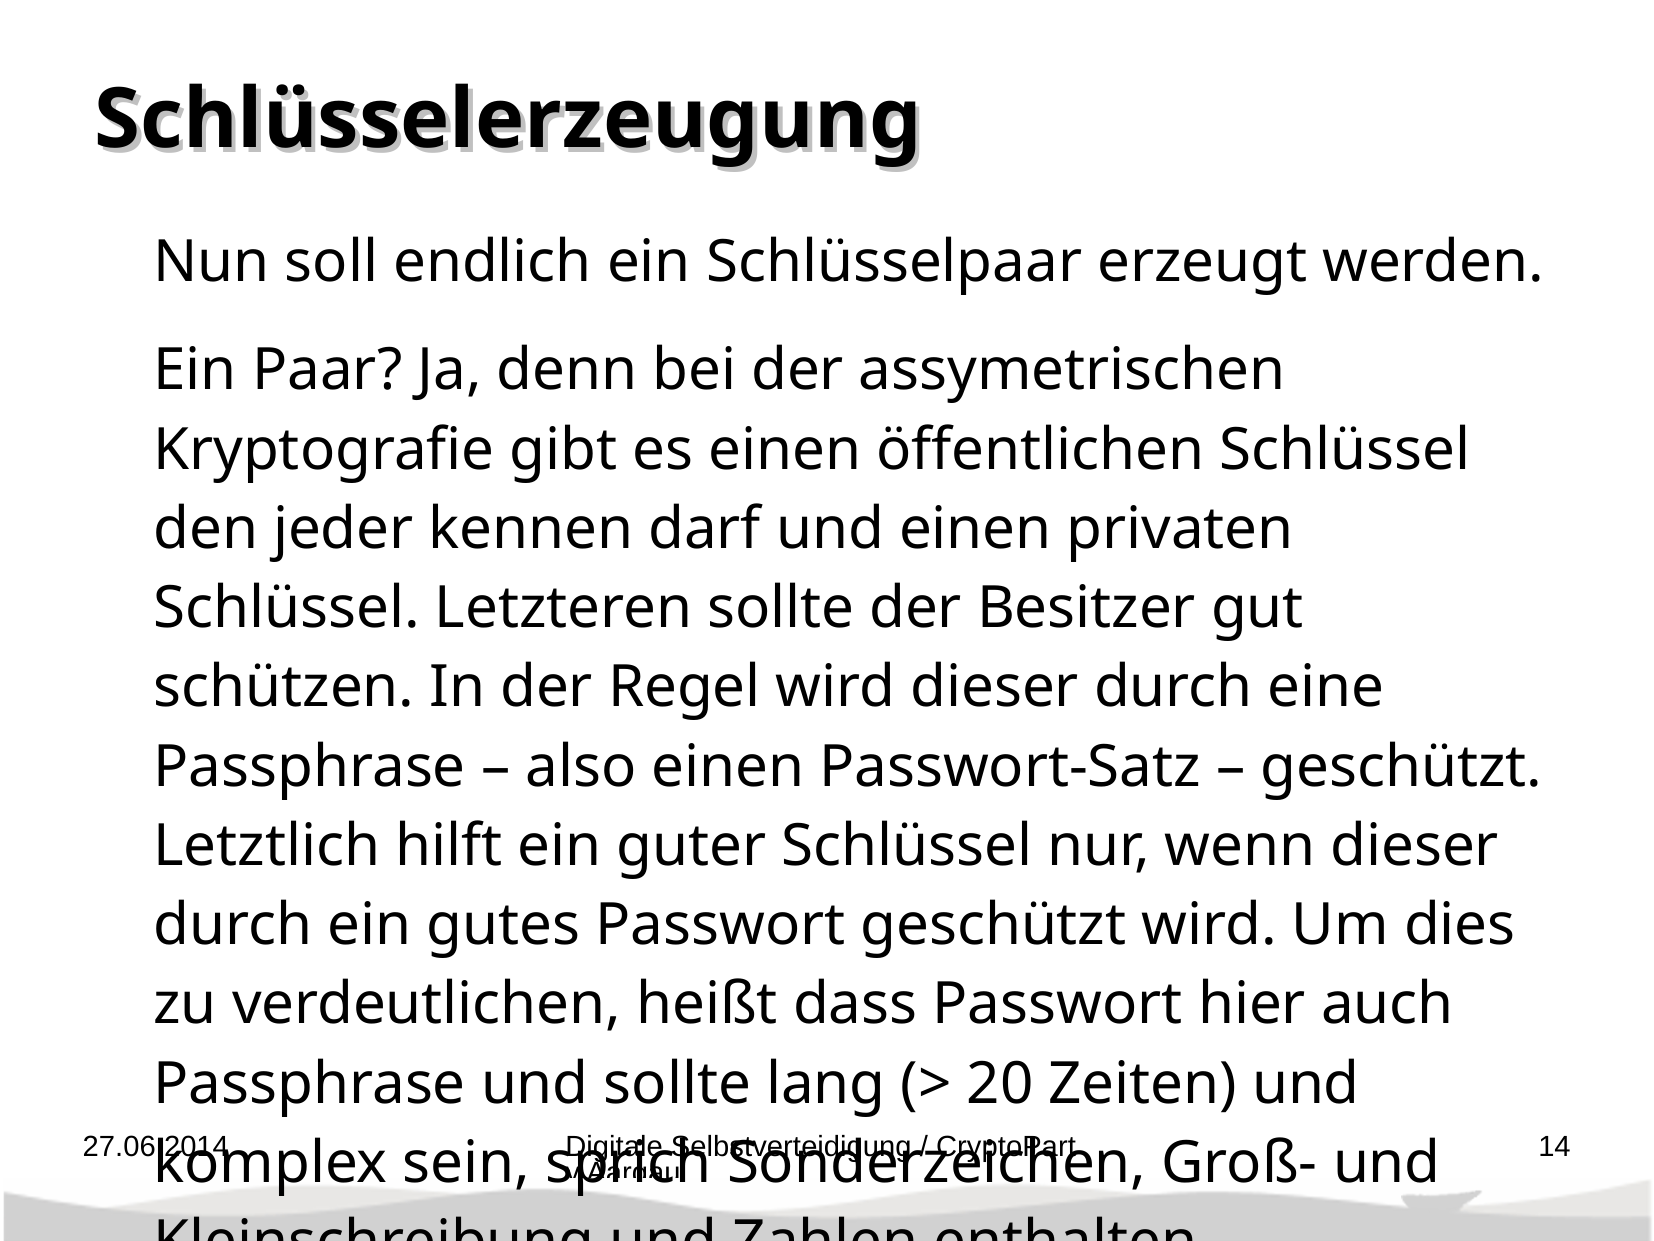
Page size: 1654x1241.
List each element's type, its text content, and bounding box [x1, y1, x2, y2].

picture [354, 1234, 370, 1241]
picture [532, 1234, 548, 1241]
picture [976, 1234, 992, 1241]
list Nun soll endlich ein Schlüsselpaar erzeugt werden. Ein Paar? Ja, denn bei der assymetrischen Kryptografie gibt es einen öffentlichen Schlüssel den jeder kennen darf und einen privaten Schlüssel. Letzteren sollte der Besitzer gut schützen. In der Regel wird dieser durch eine Passphrase – also einen Passwort-Satz – geschützt. Letztlich hilft ein guter Schlüssel nur, wenn dieser durch ein gutes Passwort geschützt wird. Um dies zu verdeutlichen, heißt dass Passwort hier auch Passphrase und sollte lang (> 20 Zeiten) und komplex sein, sprich Sonderzeichen, Groß- und Kleinschreibung und Zahlen enthalten. [82, 218, 1571, 1129]
picture [1033, 1234, 1049, 1241]
picture [3, 1178, 1654, 1241]
picture [213, 1233, 228, 1241]
picture [1137, 1233, 1152, 1241]
title Schlüsselerzeugung [94, 11, 1583, 219]
picture [567, 1233, 583, 1241]
picture [942, 1233, 957, 1241]
picture [461, 1234, 478, 1241]
picture [655, 1234, 671, 1241]
picture [412, 1233, 427, 1241]
picture [690, 1233, 706, 1241]
picture [808, 1234, 824, 1241]
picture [892, 1234, 908, 1241]
picture [262, 1234, 278, 1241]
picture [858, 1233, 873, 1241]
picture [1171, 1234, 1187, 1241]
